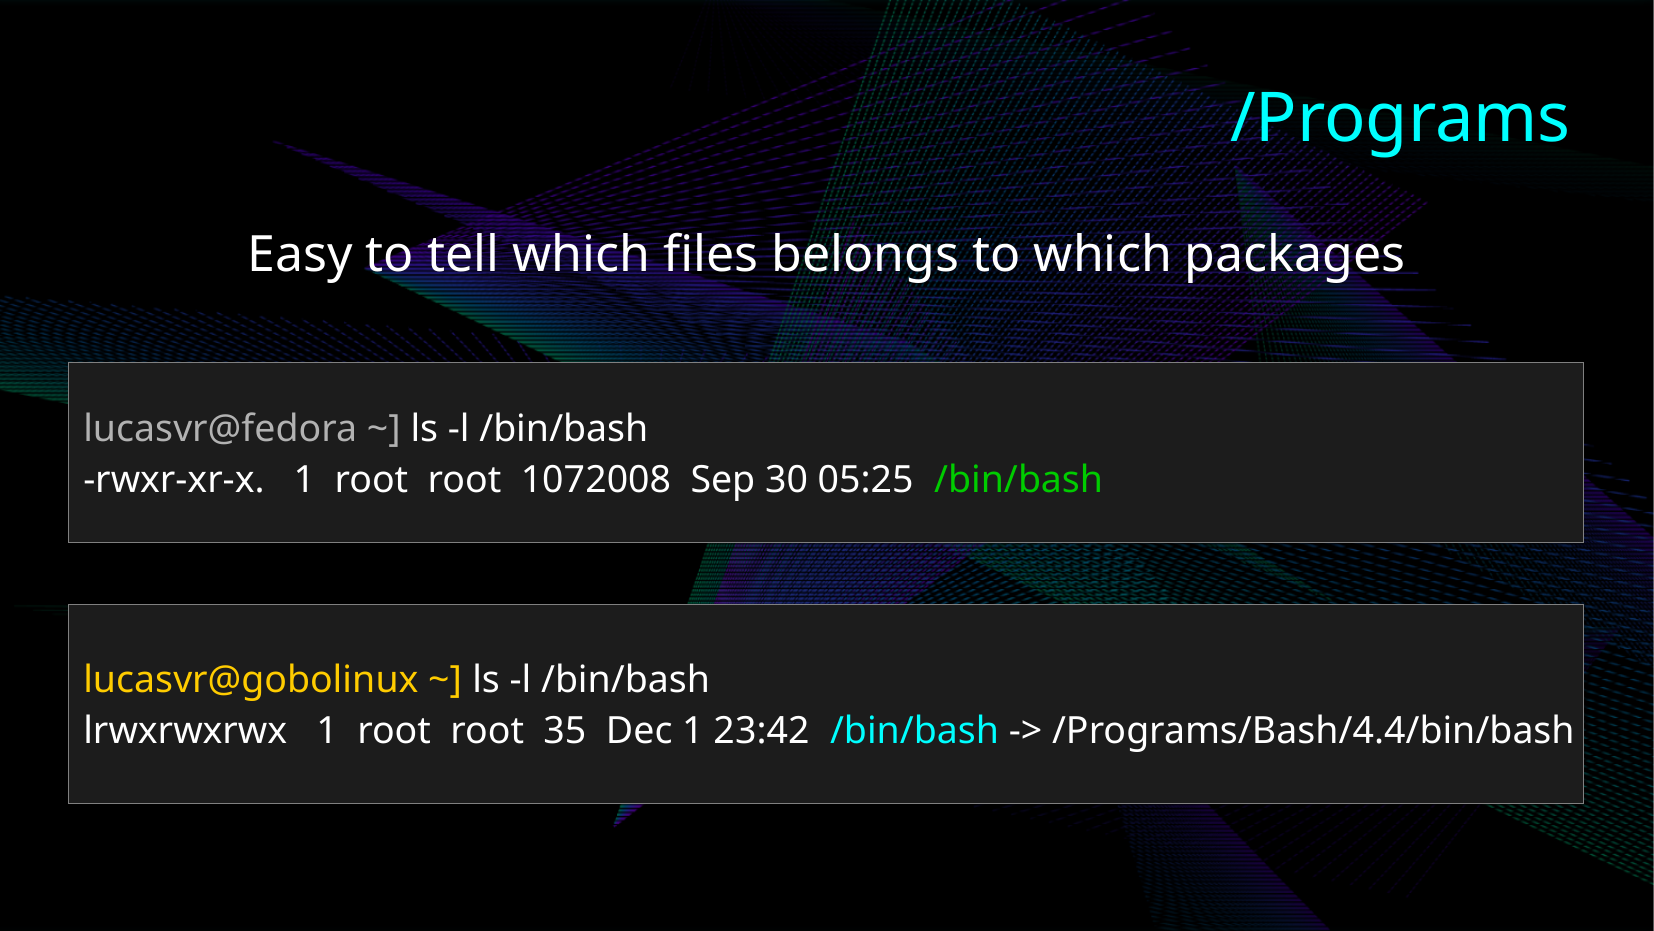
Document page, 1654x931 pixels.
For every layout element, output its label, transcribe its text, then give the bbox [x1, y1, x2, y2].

text_box lucasvr@gobolinux ~] ls -l /bin/bash lrwxrwxrwx 1 root root 35 Dec 1 23:42 /bin/bash -> /Programs/Bash/4.4/bin/bash [68, 604, 1584, 804]
list Easy to tell which files belongs to which packages [82, 543, 1571, 604]
text_box lucasvr@fedora ~] ls -l /bin/bash -rwxr-xr-x. 1 root root 1072008 Sep 30 05:25 /bin/bash [68, 362, 1584, 543]
picture [0, 0, 1654, 931]
title /Programs [82, 37, 1571, 193]
list Easy to tell which files belongs to which packages [82, 217, 1571, 362]
